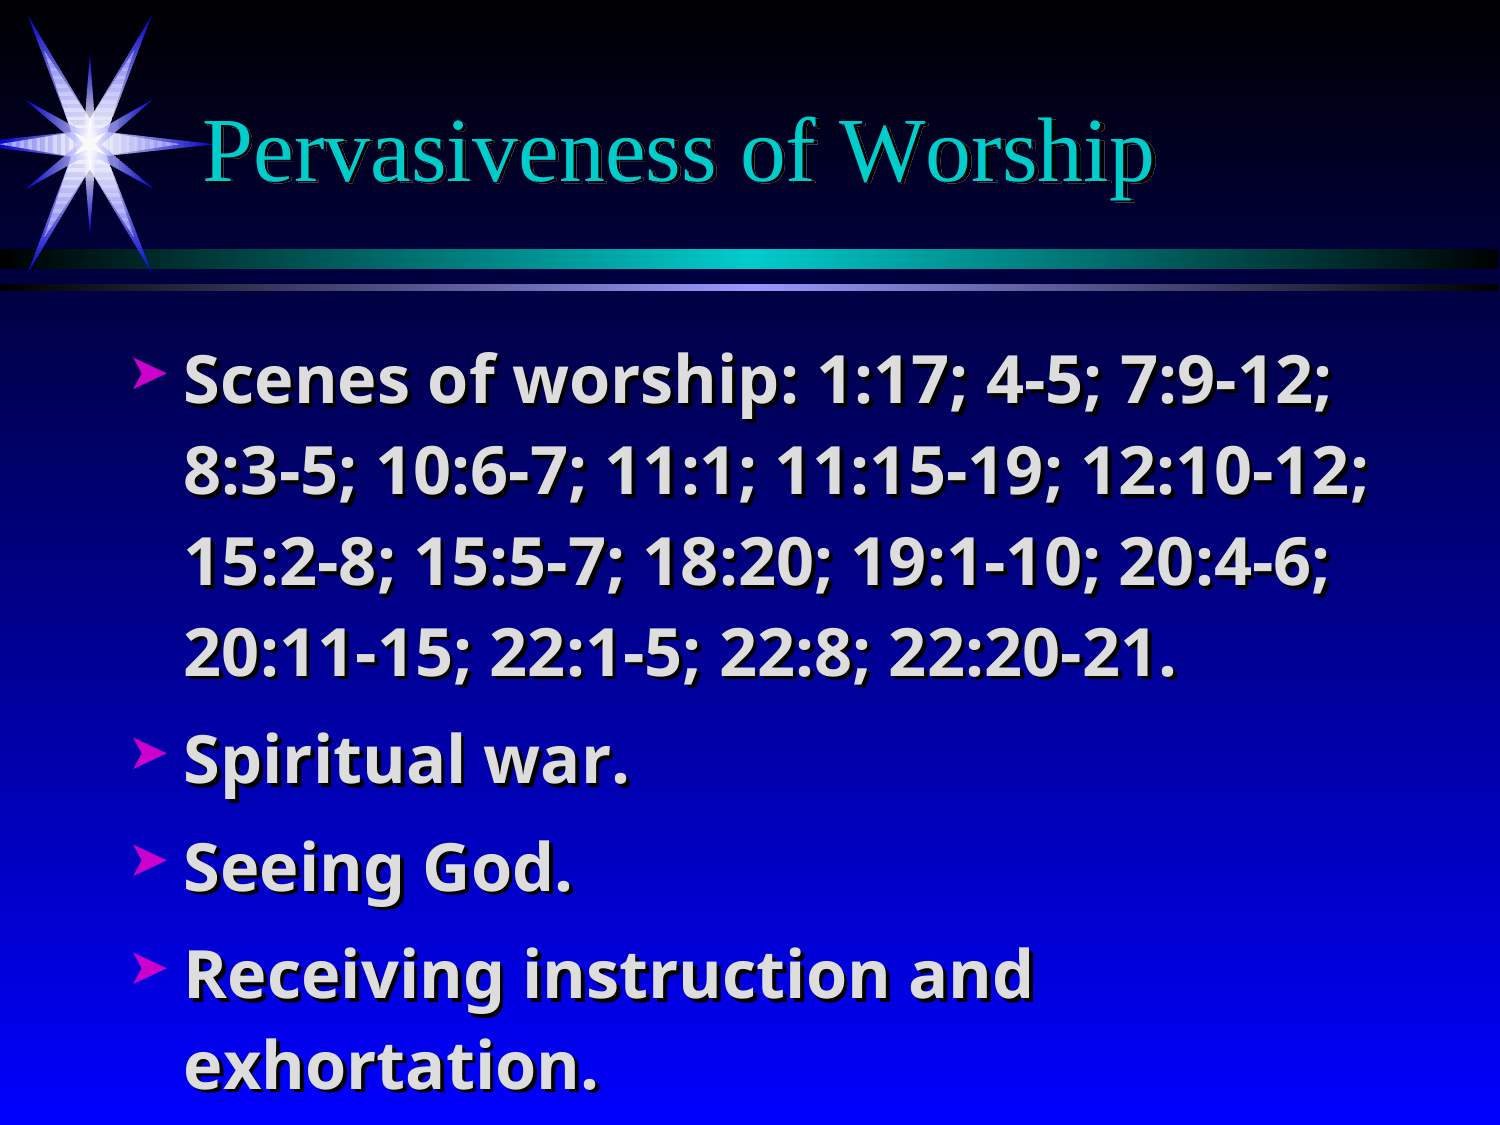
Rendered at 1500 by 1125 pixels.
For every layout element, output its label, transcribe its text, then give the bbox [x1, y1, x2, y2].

title Pervasiveness of Worship [187, 56, 1463, 244]
list Scenes of worship: 1:17; 4-5; 7:9-12; 8:3-5; 10:6-7; 11:1; 11:15-19; 12:10-12; 15:2-8; 15:5-7; 18:20; 19:1-10; 20:4-6; 20:11-15; 22:1-5; 22:8; 22:20-21. Spiritual war. Seeing God. Receiving instruction and exhortation. [112, 324, 1388, 1001]
